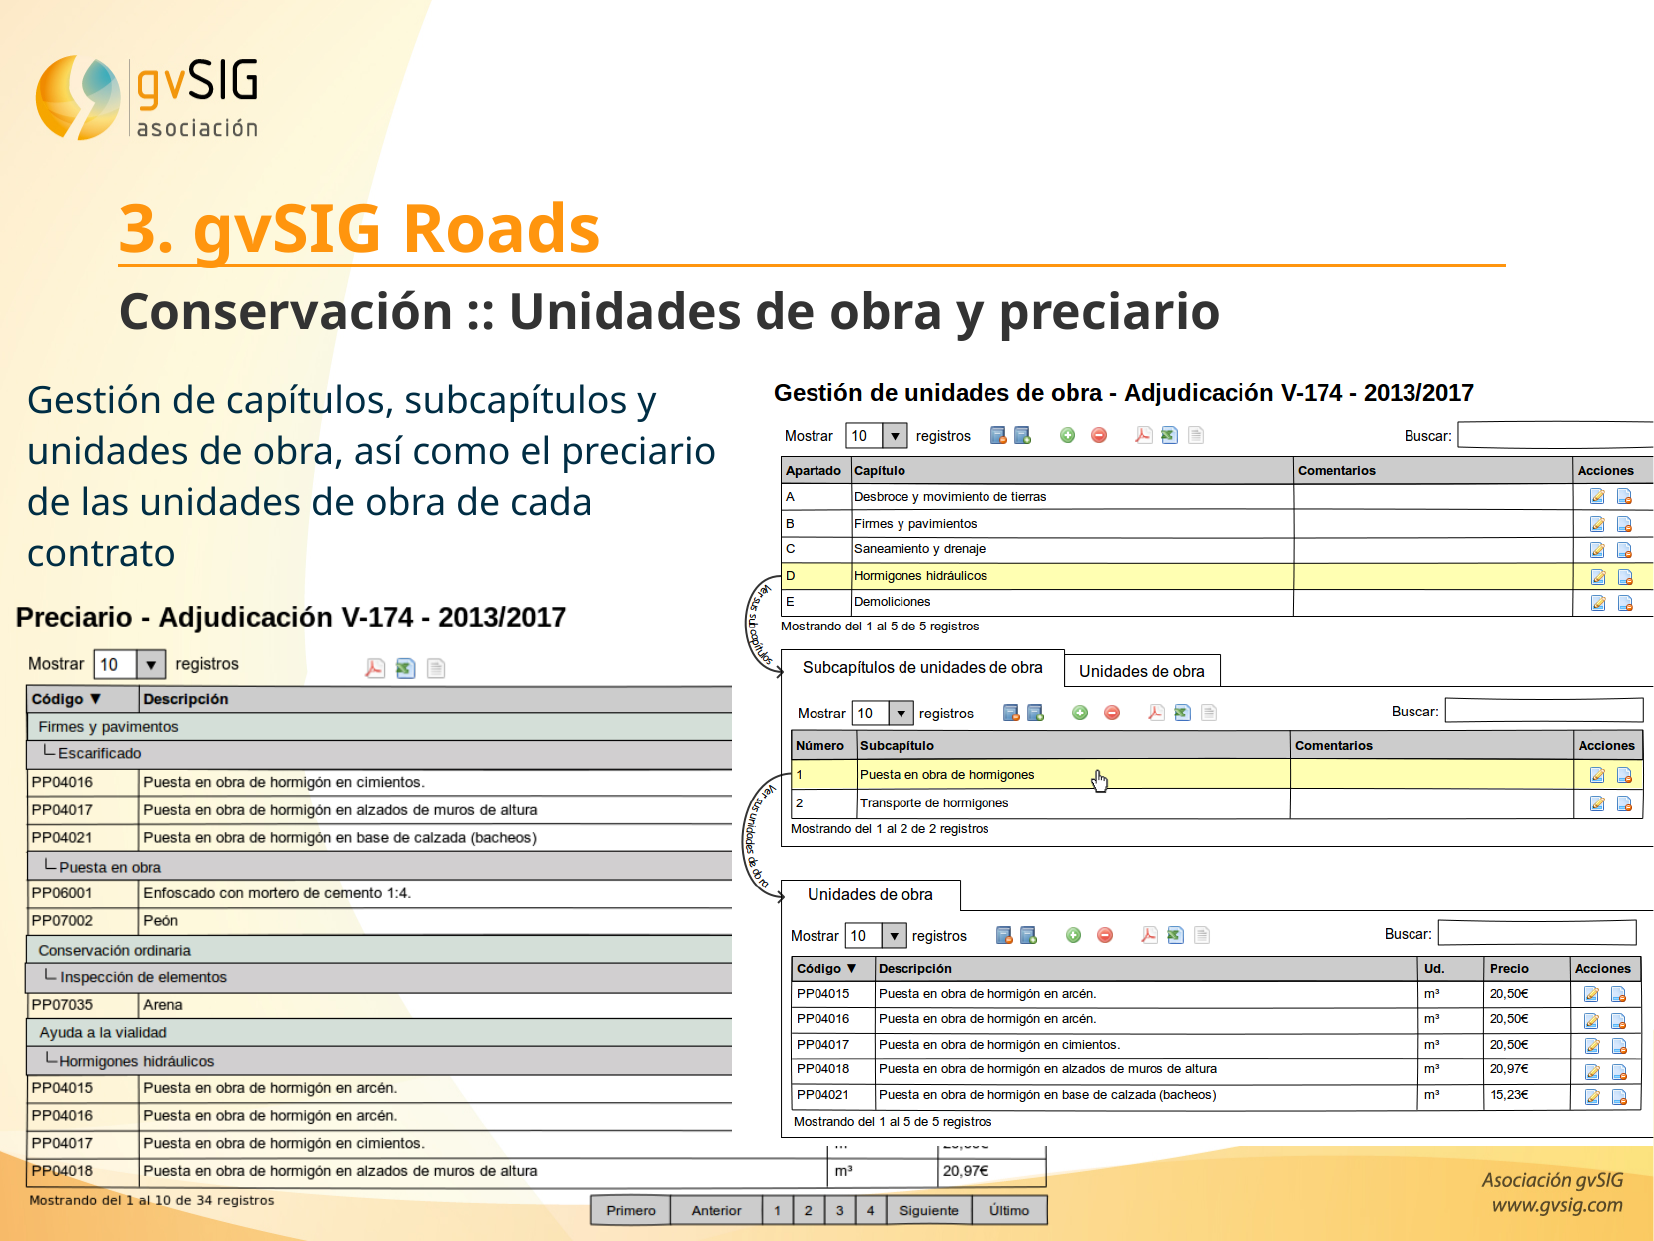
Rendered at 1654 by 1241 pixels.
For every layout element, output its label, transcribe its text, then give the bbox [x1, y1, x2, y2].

title 3. gvSIG Roads [118, 177, 1607, 276]
text_box Gestión de capítulos, subcapítulos y unidades de obra, así como el preciario de las unidades de obra de cada contrato [11, 366, 751, 590]
title Conservación :: Unidades de obra y preciario [118, 276, 1607, 369]
picture [0, 0, 1654, 1241]
